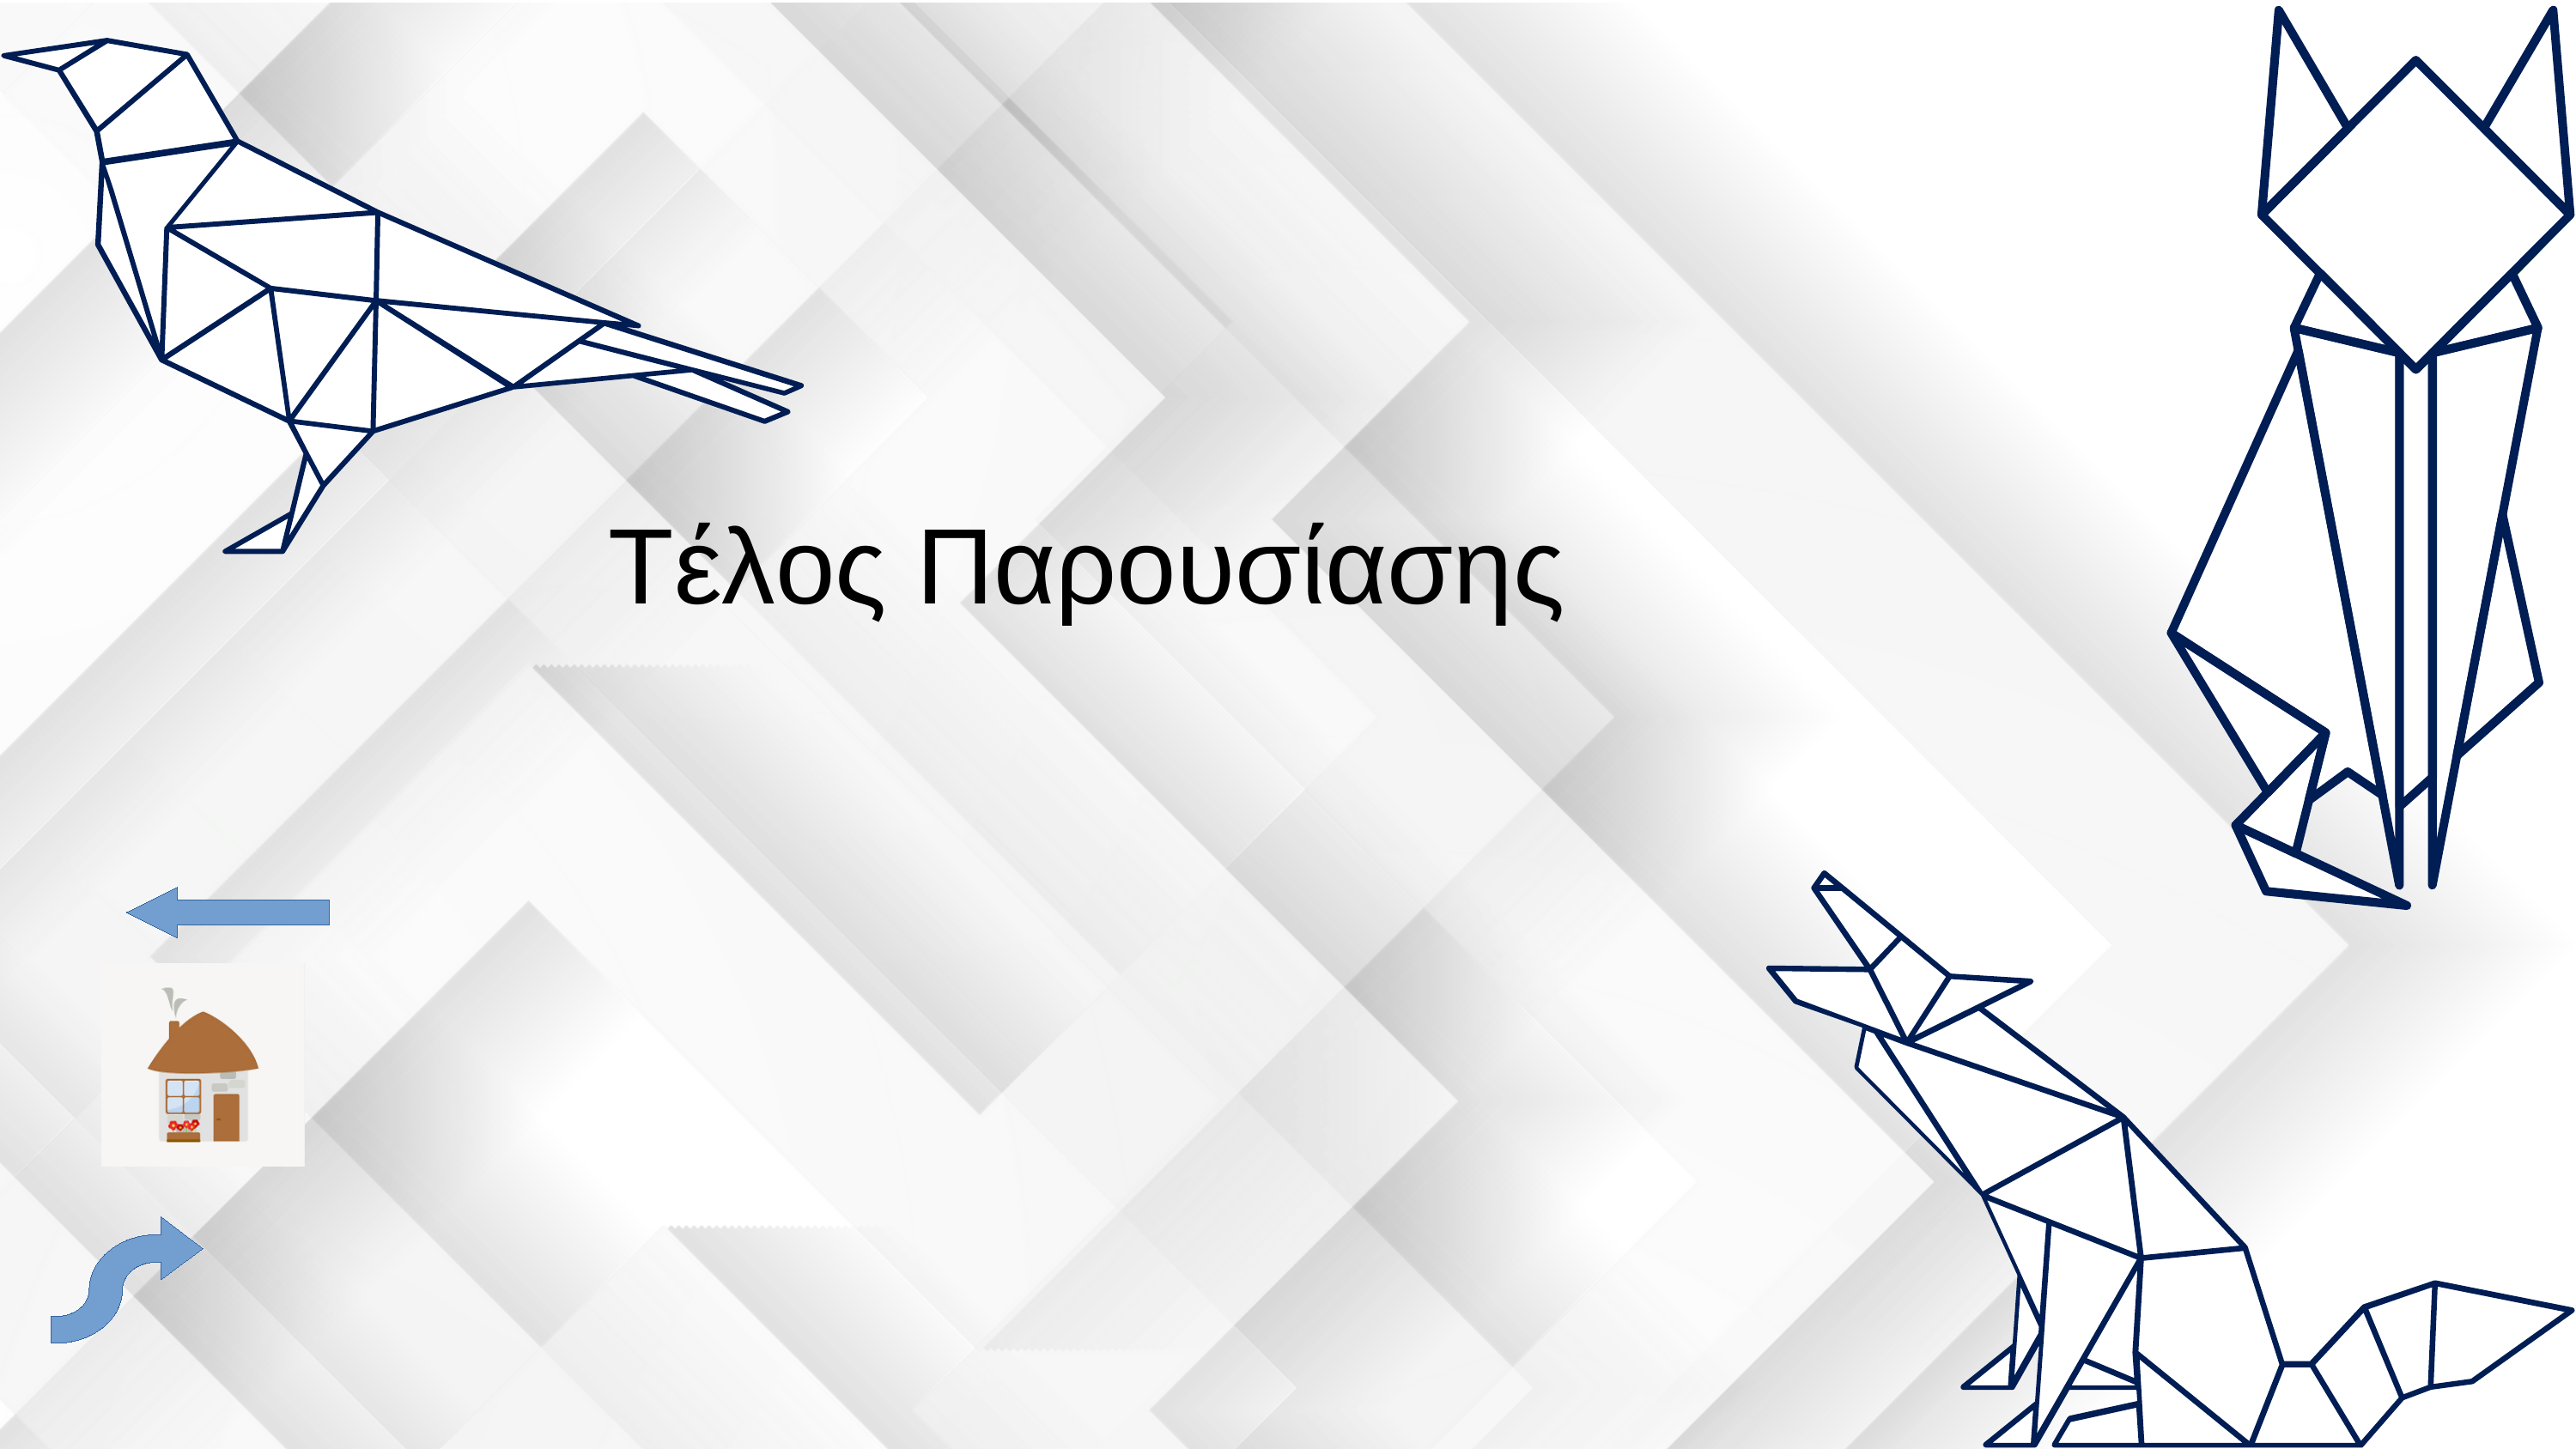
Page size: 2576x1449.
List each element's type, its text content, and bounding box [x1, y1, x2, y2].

text_box [0, 3, 2576, 1449]
picture [101, 963, 305, 1167]
text_box Τέλος Παρουσίασης [608, 506, 1623, 685]
